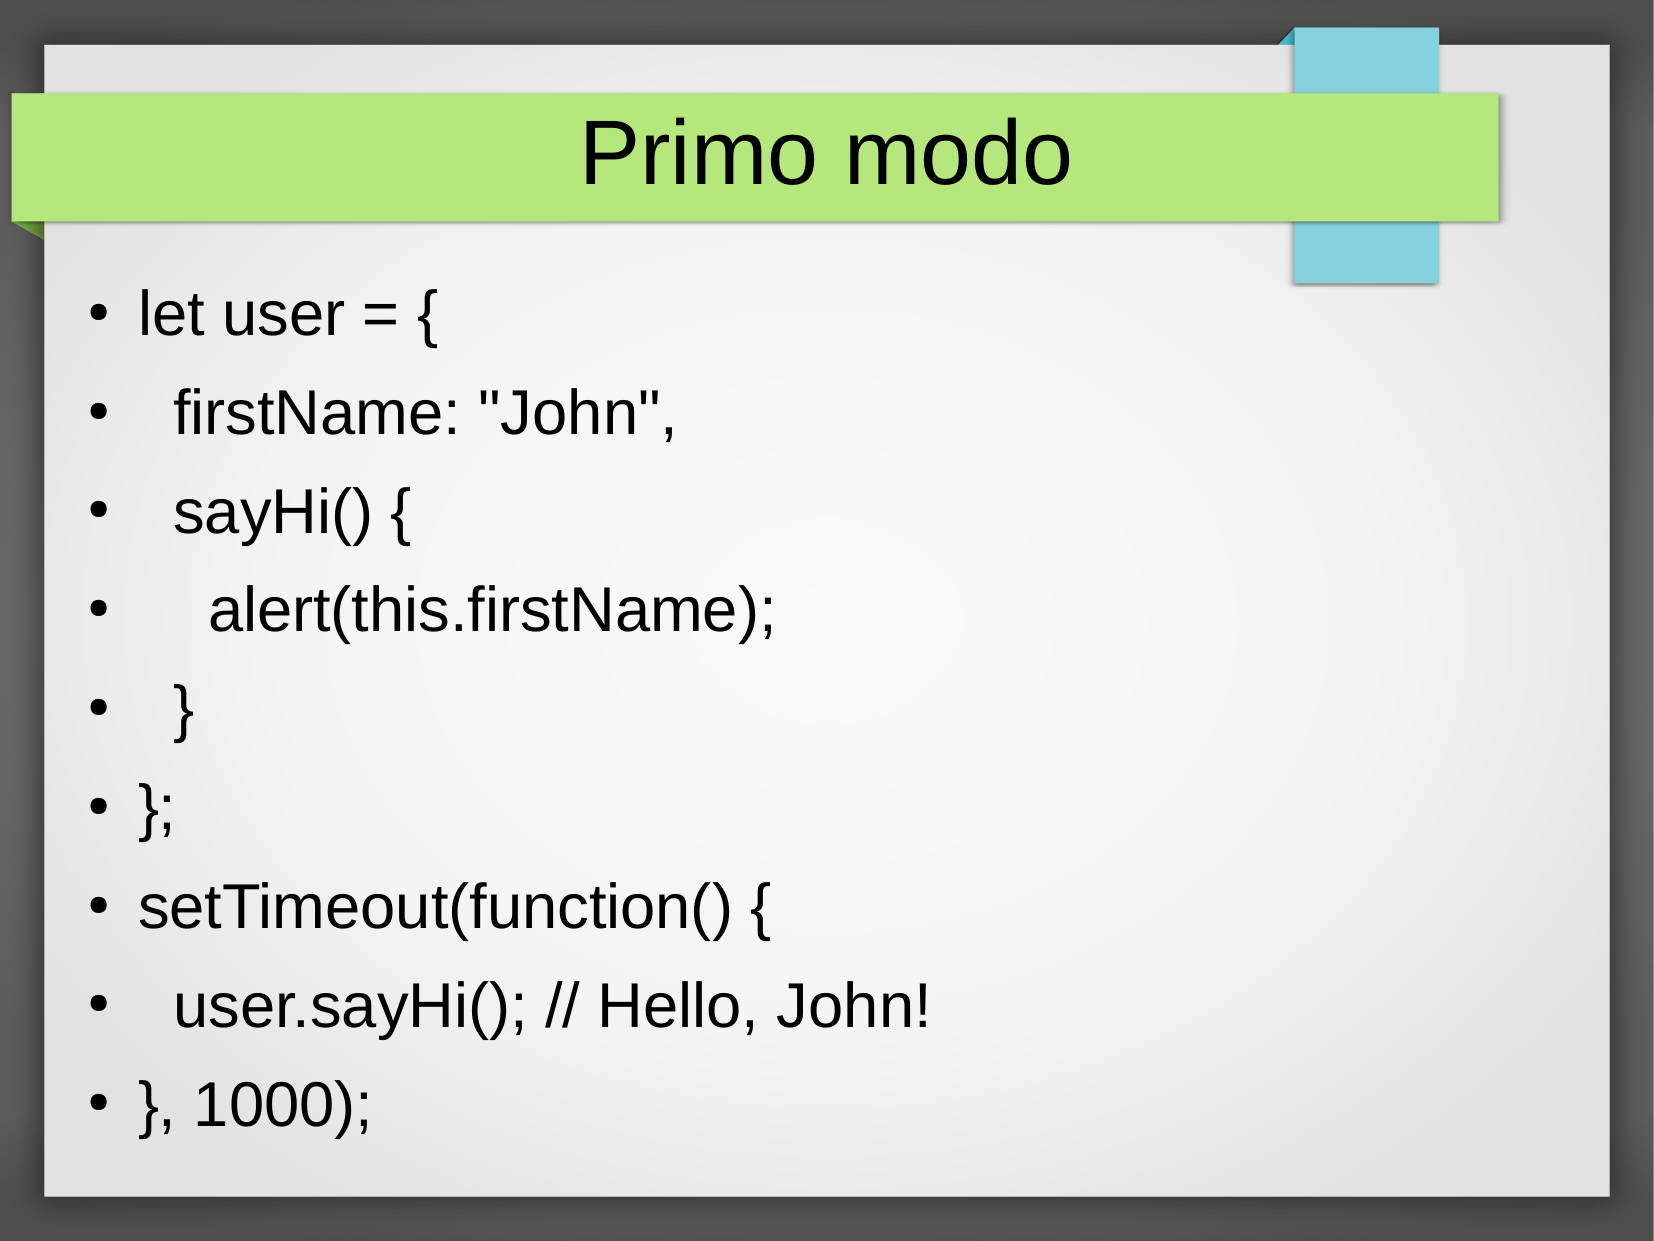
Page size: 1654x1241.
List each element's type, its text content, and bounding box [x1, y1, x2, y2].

list let user = { firstName: "John", sayHi() { alert(this.firstName); } }; setTimeout(function() { user.sayHi(); // Hello, John! }, 1000); [70, 278, 1560, 1146]
picture [0, 0, 1654, 1241]
title Primo modo [82, 49, 1571, 257]
